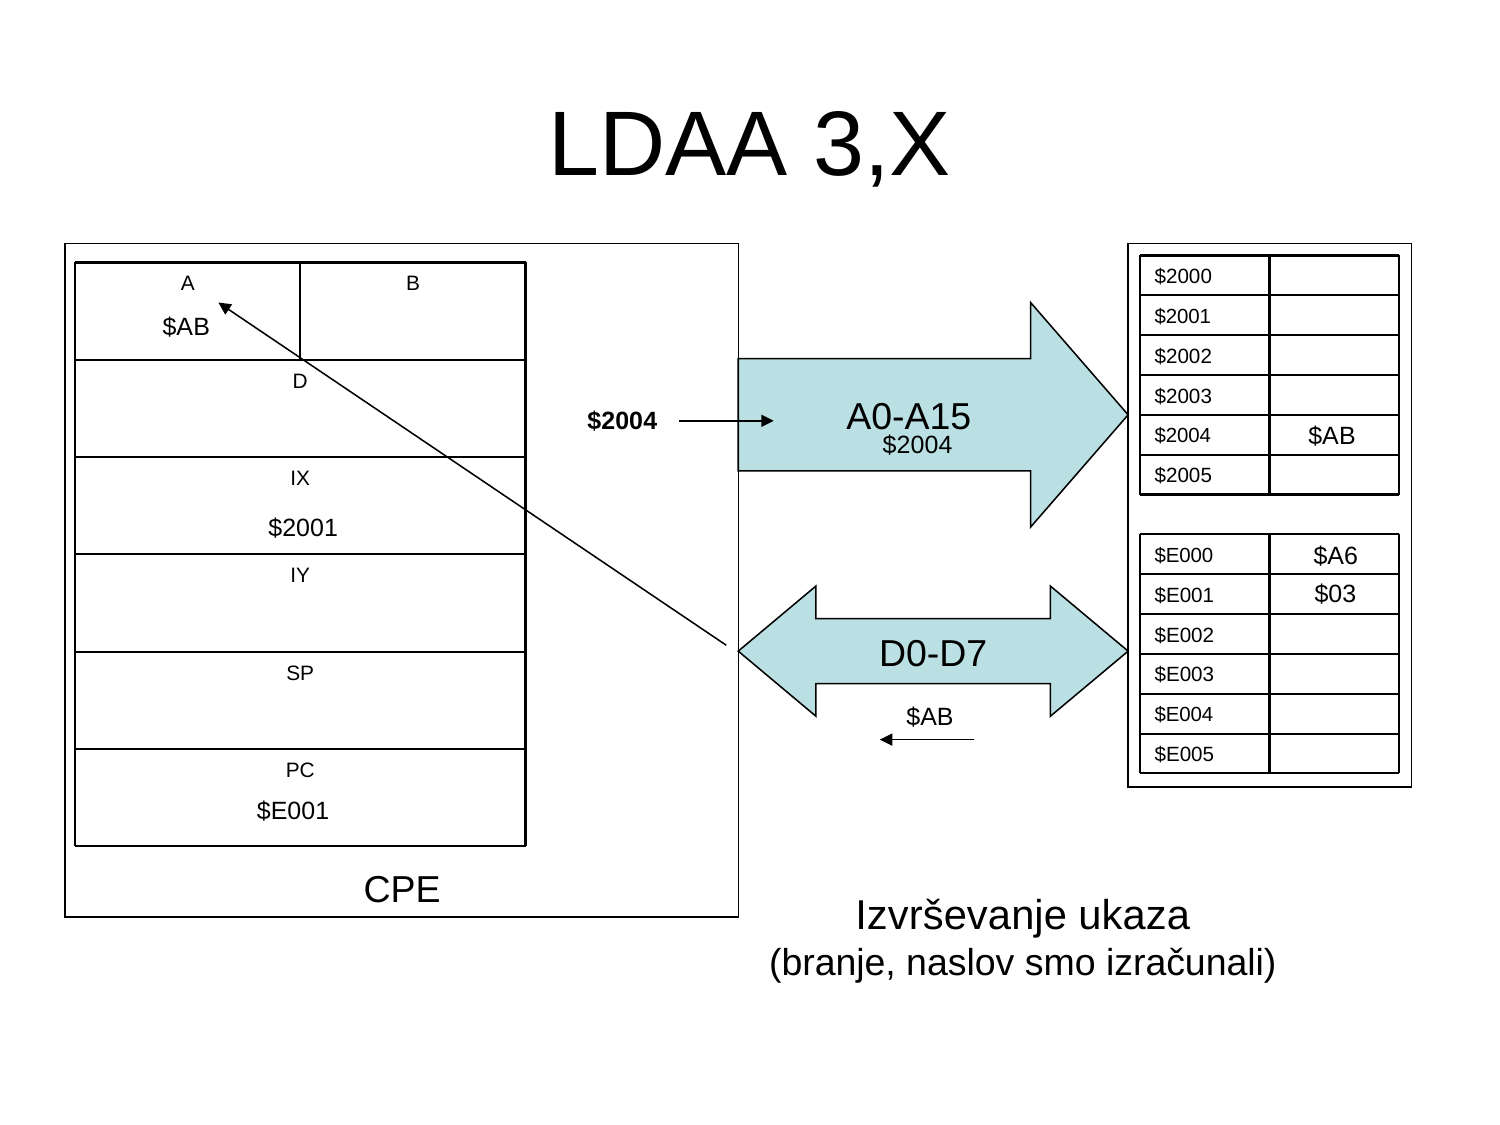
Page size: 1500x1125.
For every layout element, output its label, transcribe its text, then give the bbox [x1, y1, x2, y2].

text_box A [76, 264, 299, 359]
text_box $2001 [253, 503, 354, 549]
text_box IX [452, 458, 524, 507]
text_box IY [76, 555, 524, 651]
text_box $2001 [1141, 296, 1268, 334]
text_box $E003 [1141, 655, 1268, 693]
text_box $2000 [1141, 257, 1268, 294]
text_box B [301, 264, 524, 359]
text_box $AB [891, 692, 969, 738]
text_box $E001 [242, 786, 345, 833]
text_box $2004 [867, 420, 968, 467]
text_box $E001 [1141, 575, 1268, 613]
text_box LDAA 3,X [75, 45, 1426, 233]
text_box $2003 [1141, 376, 1268, 414]
text_box $AB [1293, 411, 1371, 458]
text_box $2004 [572, 397, 673, 443]
text_box D0-D7 [738, 586, 1129, 717]
text_box $2004 [1141, 416, 1268, 454]
text_box $E004 [1141, 695, 1268, 733]
text_box $2002 [1141, 336, 1268, 374]
text_box $E005 [1141, 735, 1268, 772]
text_box D [308, 361, 524, 456]
text_box CPE [348, 857, 456, 919]
text_box $AB [147, 302, 225, 349]
text_box $2005 [1141, 456, 1268, 493]
text_box $E002 [1141, 615, 1268, 653]
text_box A0-A15 [738, 302, 1129, 528]
text_box $03 [1299, 570, 1372, 616]
text_box Izvrševanje ukaza (branje, naslov smo izračunali) [754, 880, 1292, 991]
text_box $E000 [1141, 535, 1268, 573]
text_box SP [76, 653, 524, 748]
text_box IX [76, 458, 524, 553]
text_box $A6 [1298, 531, 1374, 578]
text_box D [76, 361, 442, 456]
text_box PC [76, 750, 524, 845]
